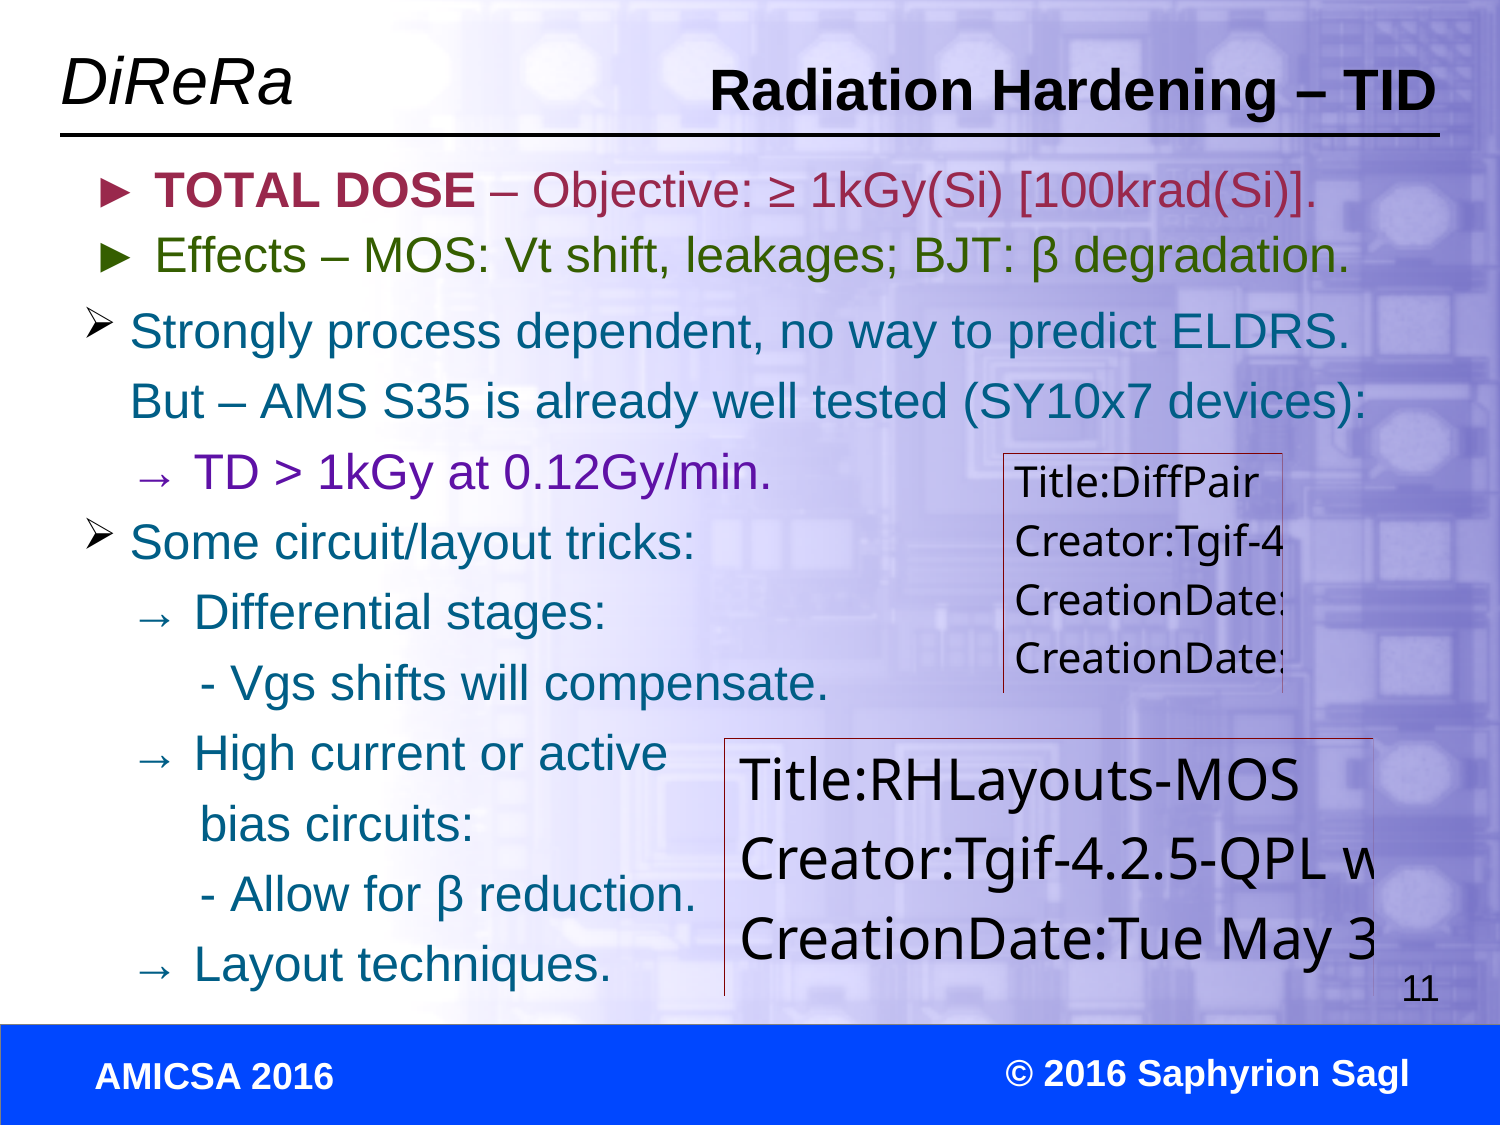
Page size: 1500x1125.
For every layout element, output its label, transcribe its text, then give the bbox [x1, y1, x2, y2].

text_box ► TOTAL DOSE – Objective: ≥ 1kGy(Si) [100krad(Si)]. [76, 150, 1456, 215]
text_box Strongly process dependent, no way to predict ELDRS. But – AMS S35 is already well tested (SY10x7 devices): → TD > 1kGy at 0.12Gy/min. Some circuit/layout tricks: → Differential stages: - Vgs shifts will compensate. → High current or active bias circuits: - Allow for β reduction. → Layout techniques. [82, 298, 1471, 992]
picture [720, 735, 1374, 996]
table_cell 115.38MHz [5, 0, 1500, 1024]
text_box ► Effects – MOS: Vt shift, leakages; BJT: β degradation. [76, 215, 1456, 291]
picture [1000, 450, 1283, 693]
text_box Radiation Hardening – TID [690, 44, 1453, 130]
